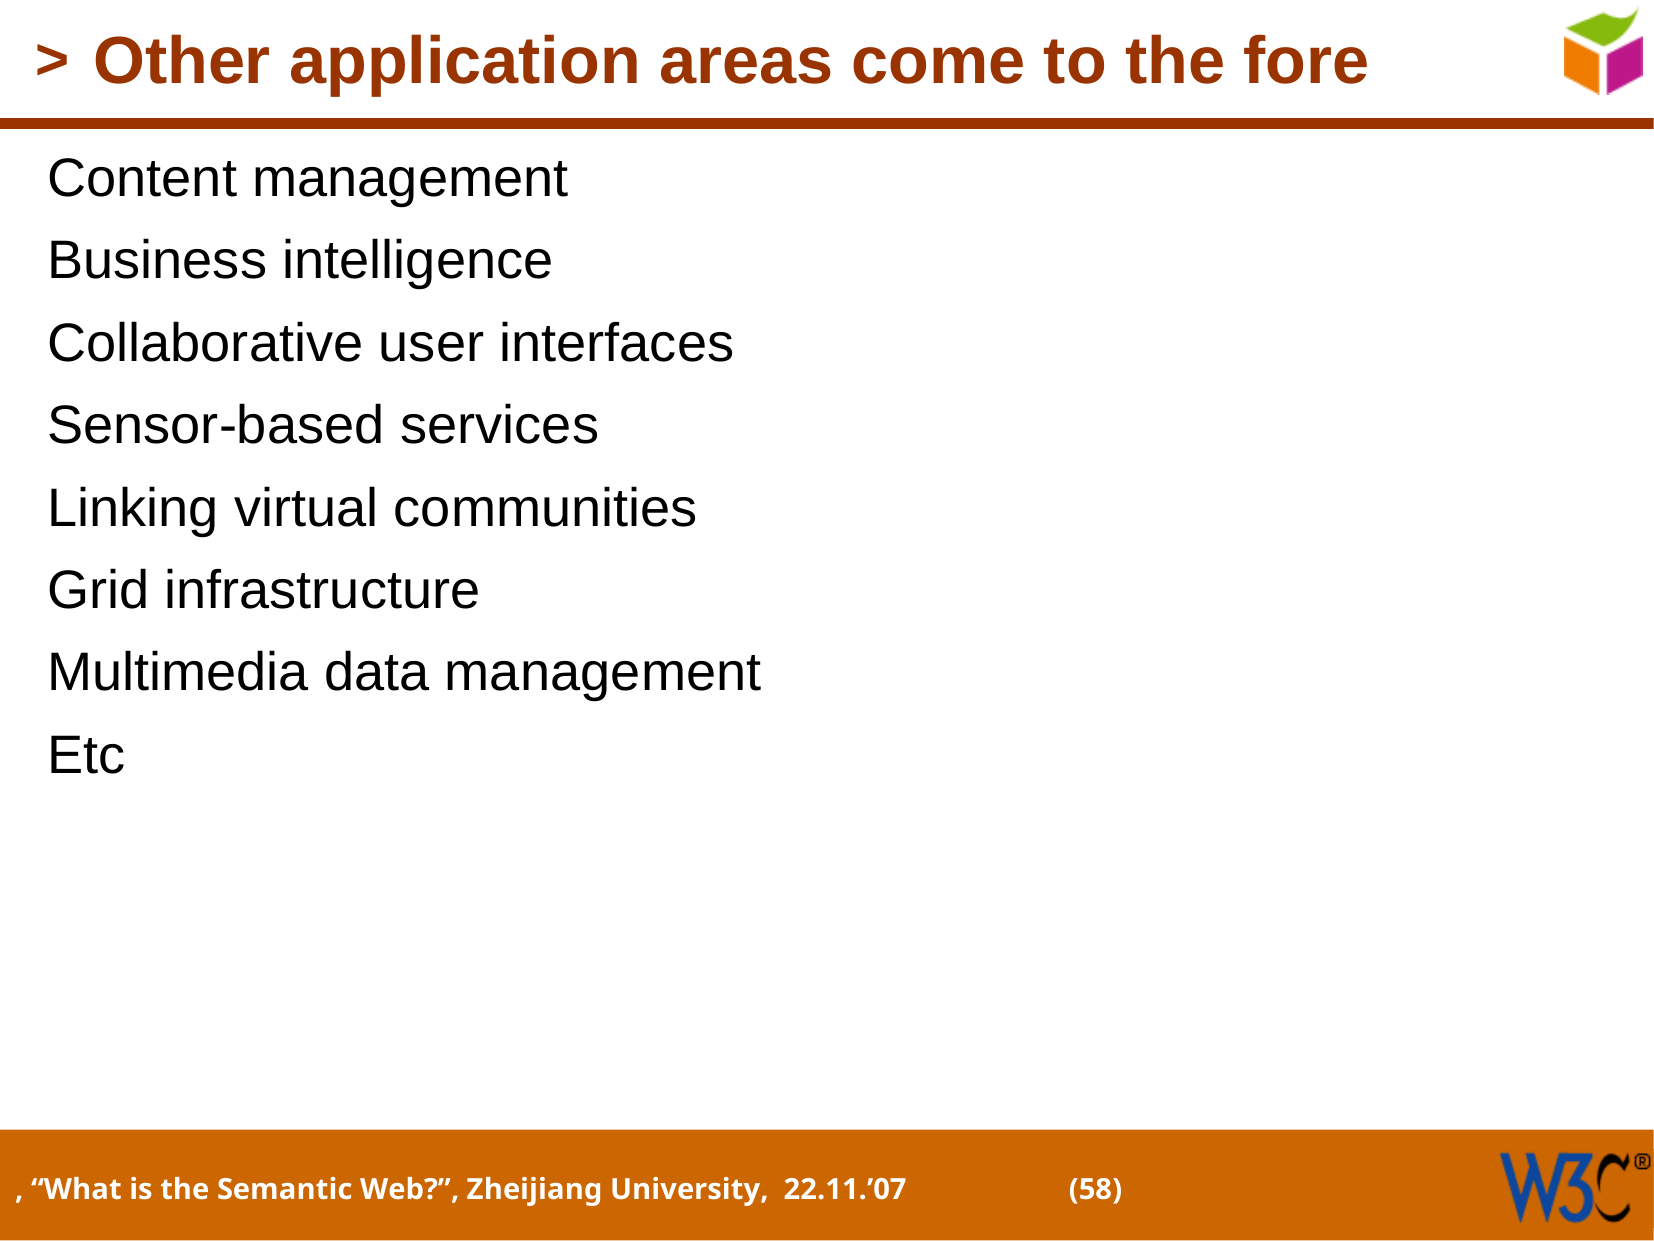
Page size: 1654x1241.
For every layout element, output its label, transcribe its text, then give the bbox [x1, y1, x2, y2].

picture [1495, 1149, 1654, 1228]
title Other application areas come to the fore [93, 7, 1493, 111]
list Content management Business intelligence Collaborative user interfaces Sensor-based services Linking virtual communities Grid infrastructure Multimedia data management Etc [29, 147, 1624, 1119]
picture [1564, 5, 1643, 95]
